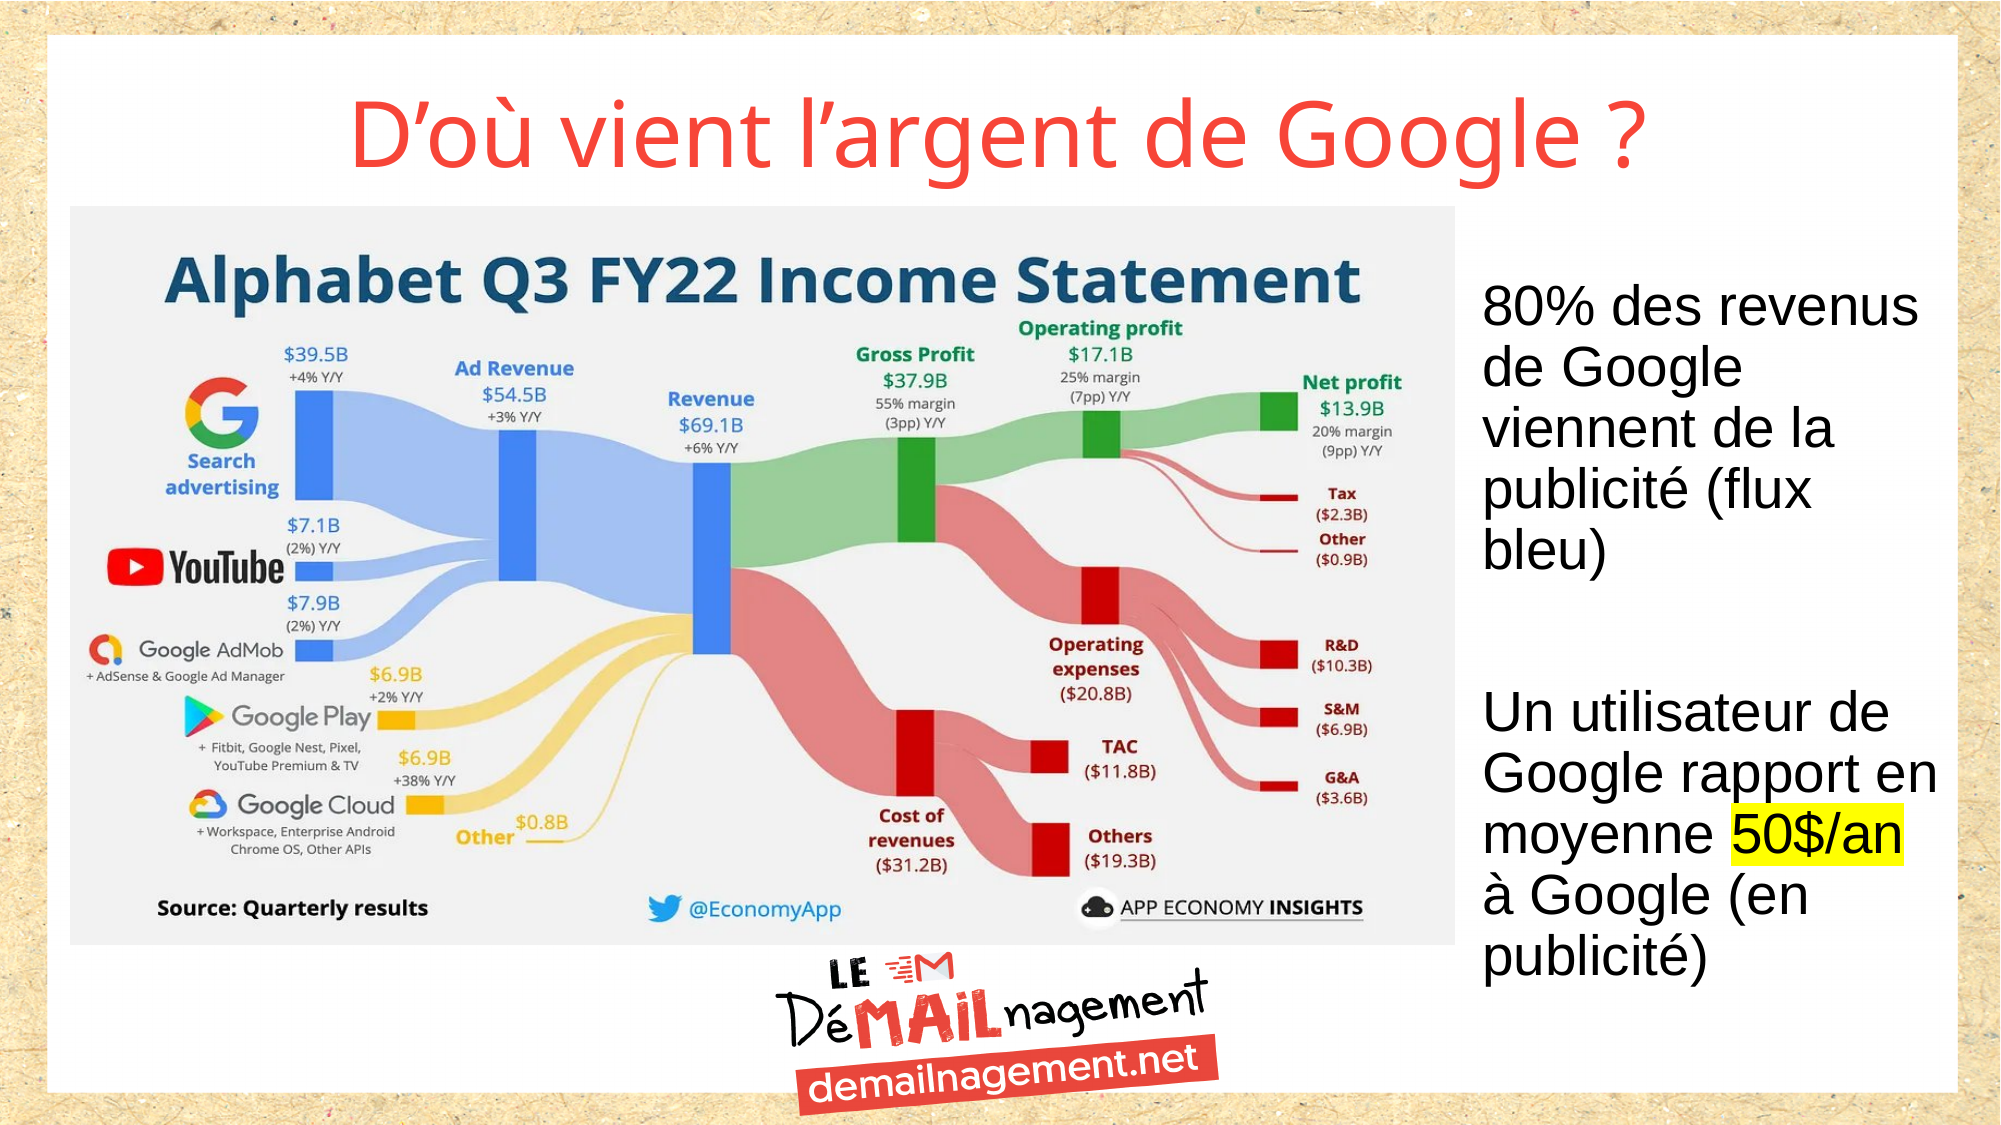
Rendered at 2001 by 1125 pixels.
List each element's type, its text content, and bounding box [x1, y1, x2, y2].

list 80% des revenus de Google viennent de la publicité (flux bleu) Un utilisateur de Google rapport en moyenne 50$/an à Google (en publicité) [1482, 277, 1949, 991]
picture [0, 1, 2001, 1125]
title D’où vient l’argent de Google ? [46, 29, 1950, 247]
